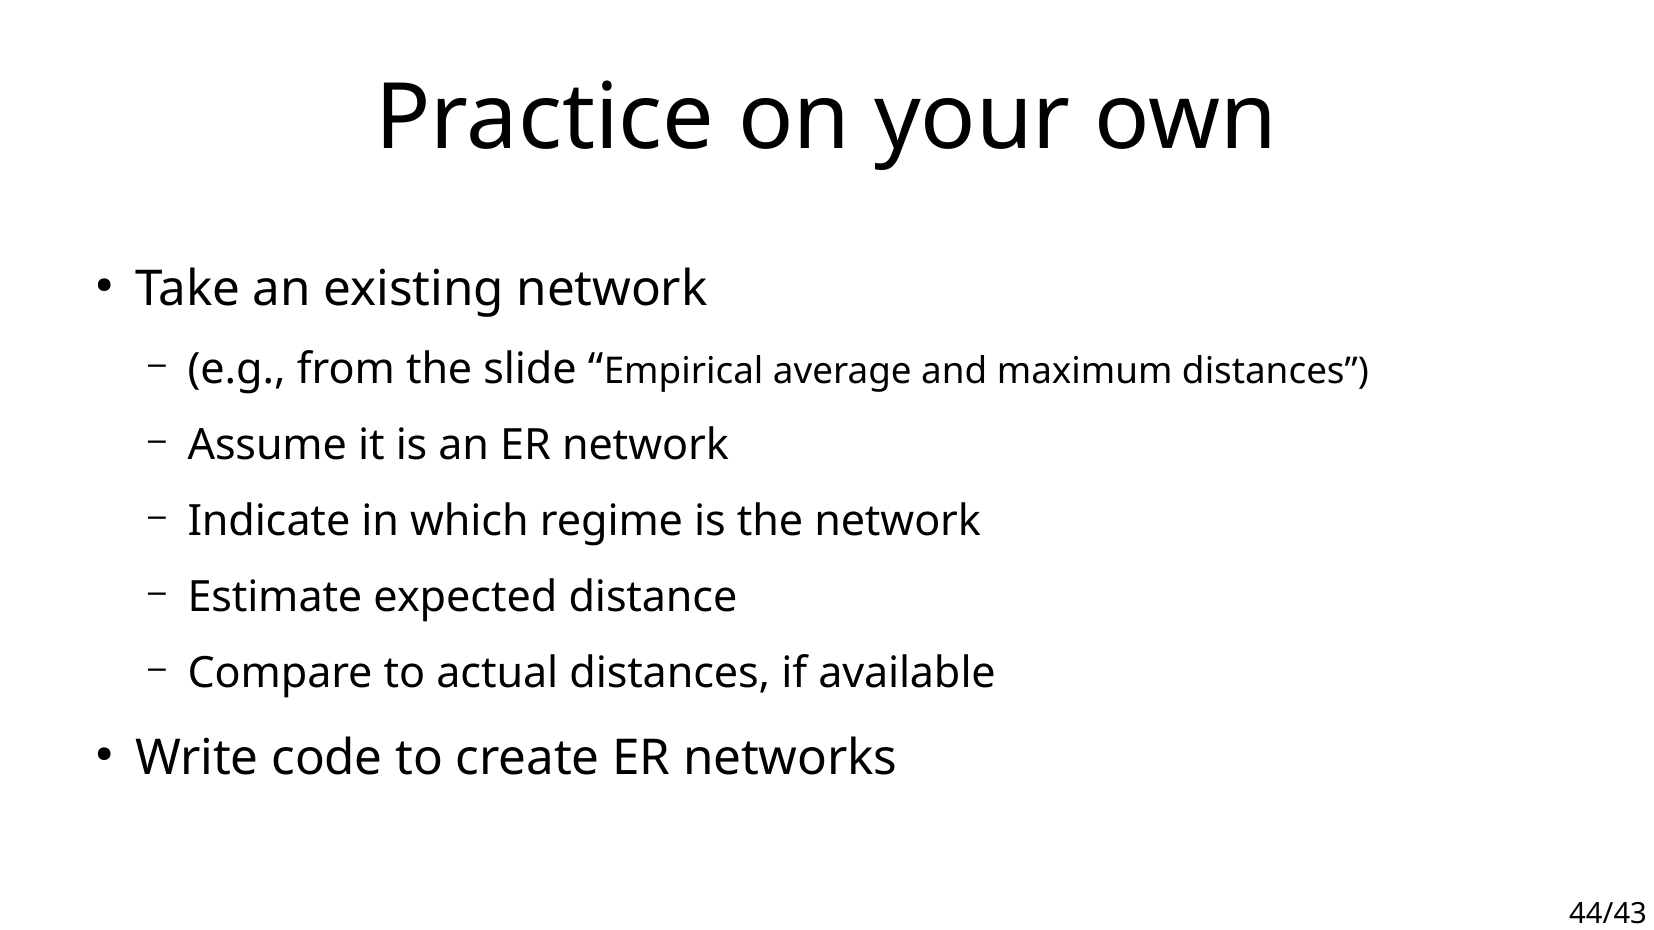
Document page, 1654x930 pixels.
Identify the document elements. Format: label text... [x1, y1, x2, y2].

list Take an existing network (e.g., from the slide “Empirical average and maximum distances”) Assume it is an ER network Indicate in which regime is the network Estimate expected distance Compare to actual distances, if available Write code to create ER networks [82, 252, 1571, 793]
title Practice on your own [82, 1, 1571, 225]
